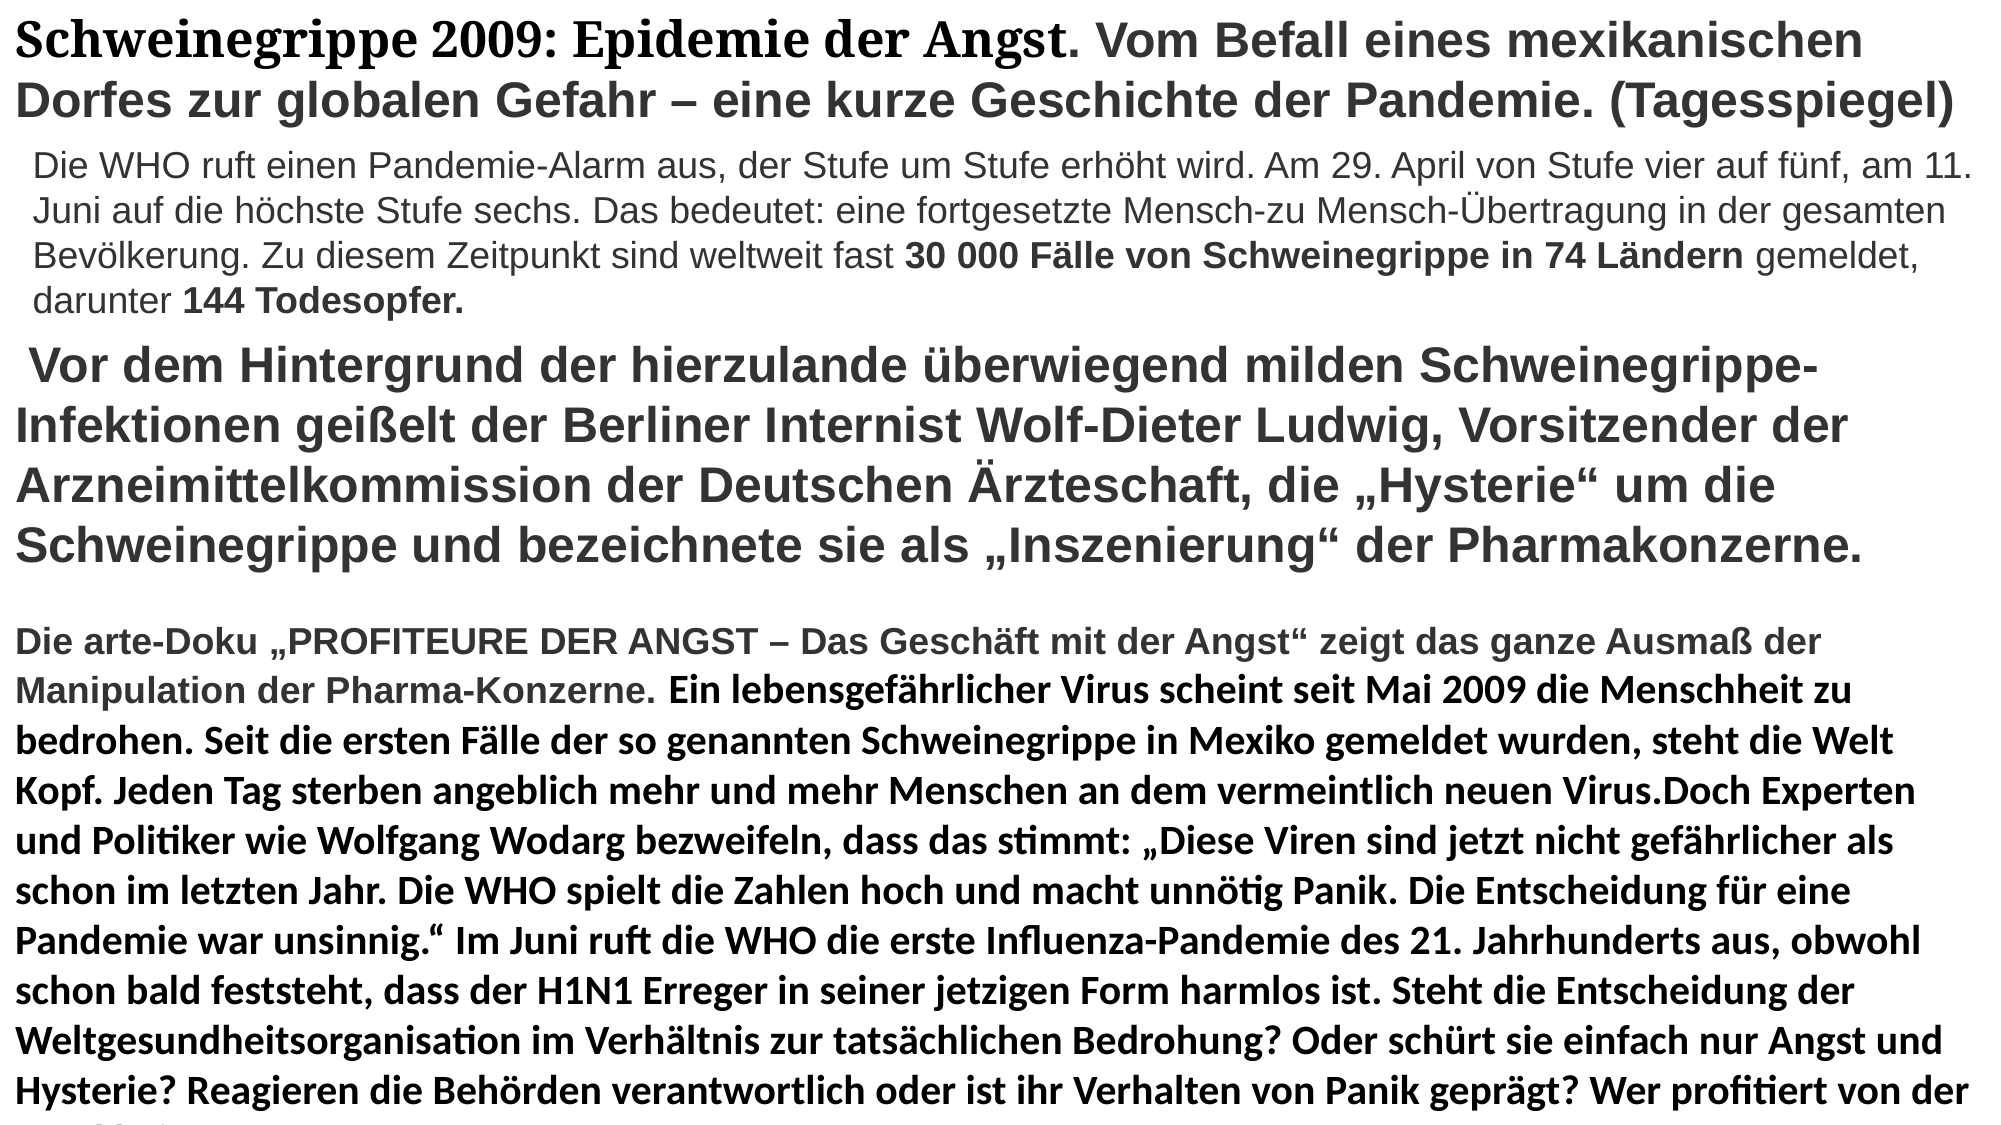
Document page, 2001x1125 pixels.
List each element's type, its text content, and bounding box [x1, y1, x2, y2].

text_box Vor dem Hintergrund der hierzulande überwiegend milden Schweinegrippe-Infektionen geißelt der Berliner Internist Wolf-Dieter Ludwig, Vorsitzender der Arzneimittelkommission der Deutschen Ärzteschaft, die „Hysterie“ um die Schweinegrippe und bezeichnete sie als „Inszenierung“ der Pharmakonzerne. Die arte-Doku „PROFITEURE DER ANGST – Das Geschäft mit der Angst“ zeigt das ganze Ausmaß der Manipulation der Pharma-Konzerne. Ein lebensgefährlicher Virus scheint seit Mai 2009 die Menschheit zu bedrohen. Seit die ersten Fälle der so genannten Schweinegrippe in Mexiko gemeldet wurden, steht die Welt Kopf. Jeden Tag sterben angeblich mehr und mehr Menschen an dem vermeintlich neuen Virus.Doch Experten und Politiker wie Wolfgang Wodarg bezweifeln, dass das stimmt: „Diese Viren sind jetzt nicht gefährlicher als schon im letzten Jahr. Die WHO spielt die Zahlen hoch und macht unnötig Panik. Die Entscheidung für eine Pandemie war unsinnig.“ Im Juni ruft die WHO die erste Influenza-Pandemie des 21. Jahrhunderts aus, obwohl schon bald feststeht, dass der H1N1 Erreger in seiner jetzigen Form harmlos ist. Steht die Entscheidung der Weltgesundheitsorganisation im Verhältnis zur tatsächlichen Bedrohung? Oder schürt sie einfach nur Angst und Hysterie? Reagieren die Behörden verantwortlich oder ist ihr Verhalten von Panik geprägt? Wer profitiert von der Krankheit? [0, 324, 2000, 1125]
text_box Die WHO ruft einen Pandemie-Alarm aus, der Stufe um Stufe erhöht wird. Am 29. April von Stufe vier auf fünf, am 11. Juni auf die höchste Stufe sechs. Das bedeutet: eine fortgesetzte Mensch-zu Mensch-Übertragung in der gesamten Bevölkerung. Zu diesem Zeitpunkt sind weltweit fast 30 000 Fälle von Schweinegrippe in 74 Ländern gemeldet, darunter 144 Todesopfer. [17, 133, 2000, 324]
text_box Schweinegrippe 2009: Epidemie der Angst. Vom Befall eines mexikanischen Dorfes zur globalen Gefahr – eine kurze Geschichte der Pandemie. (Tagesspiegel) [0, 0, 1983, 137]
